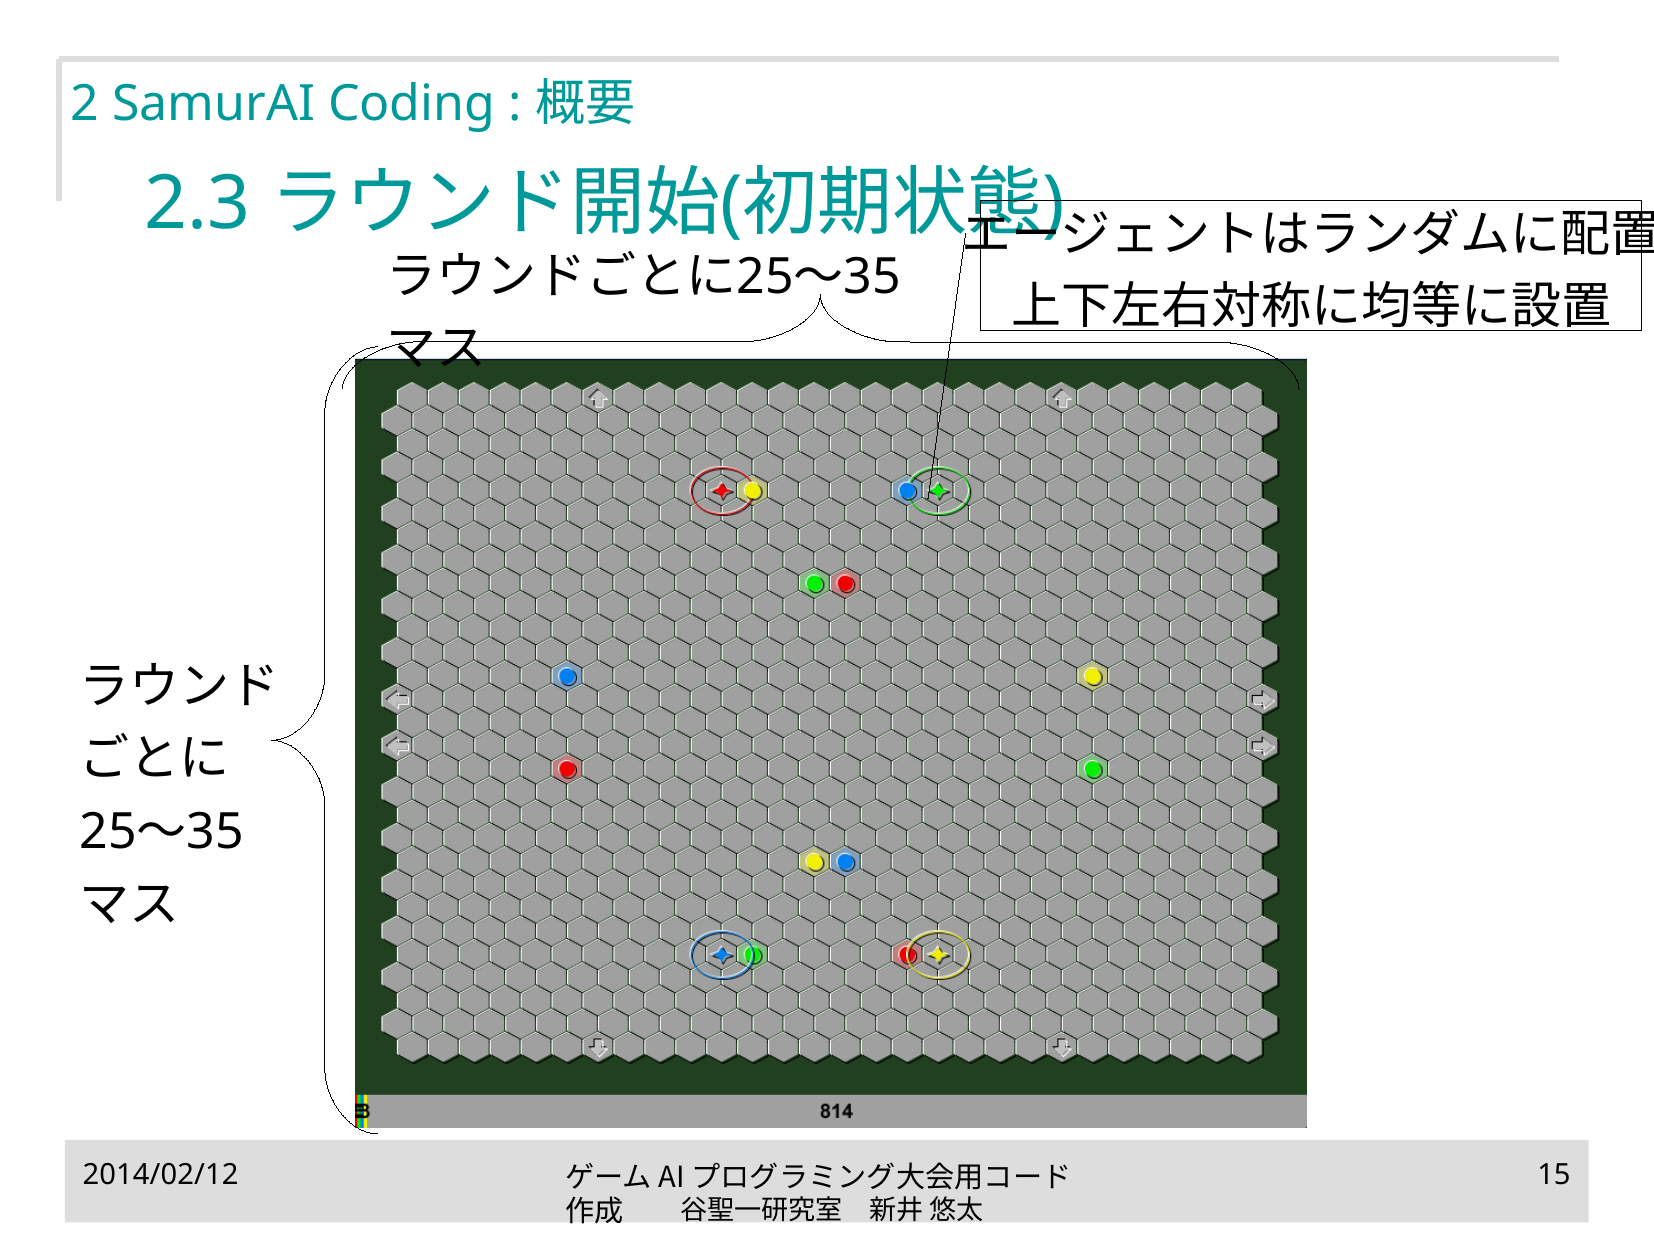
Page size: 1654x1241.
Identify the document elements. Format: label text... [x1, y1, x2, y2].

text_box エージェントはランダムに配置 上下左右対称に均等に設置 [980, 201, 1642, 331]
picture [355, 358, 1307, 1128]
title 2 SamurAI Coding : 概要 2.3 ラウンド開始(初期状態) [70, 66, 1560, 217]
text_box ラウンドごとに 25〜35マス [64, 637, 296, 853]
text_box ラウンドごとに25〜35マス [372, 227, 963, 293]
